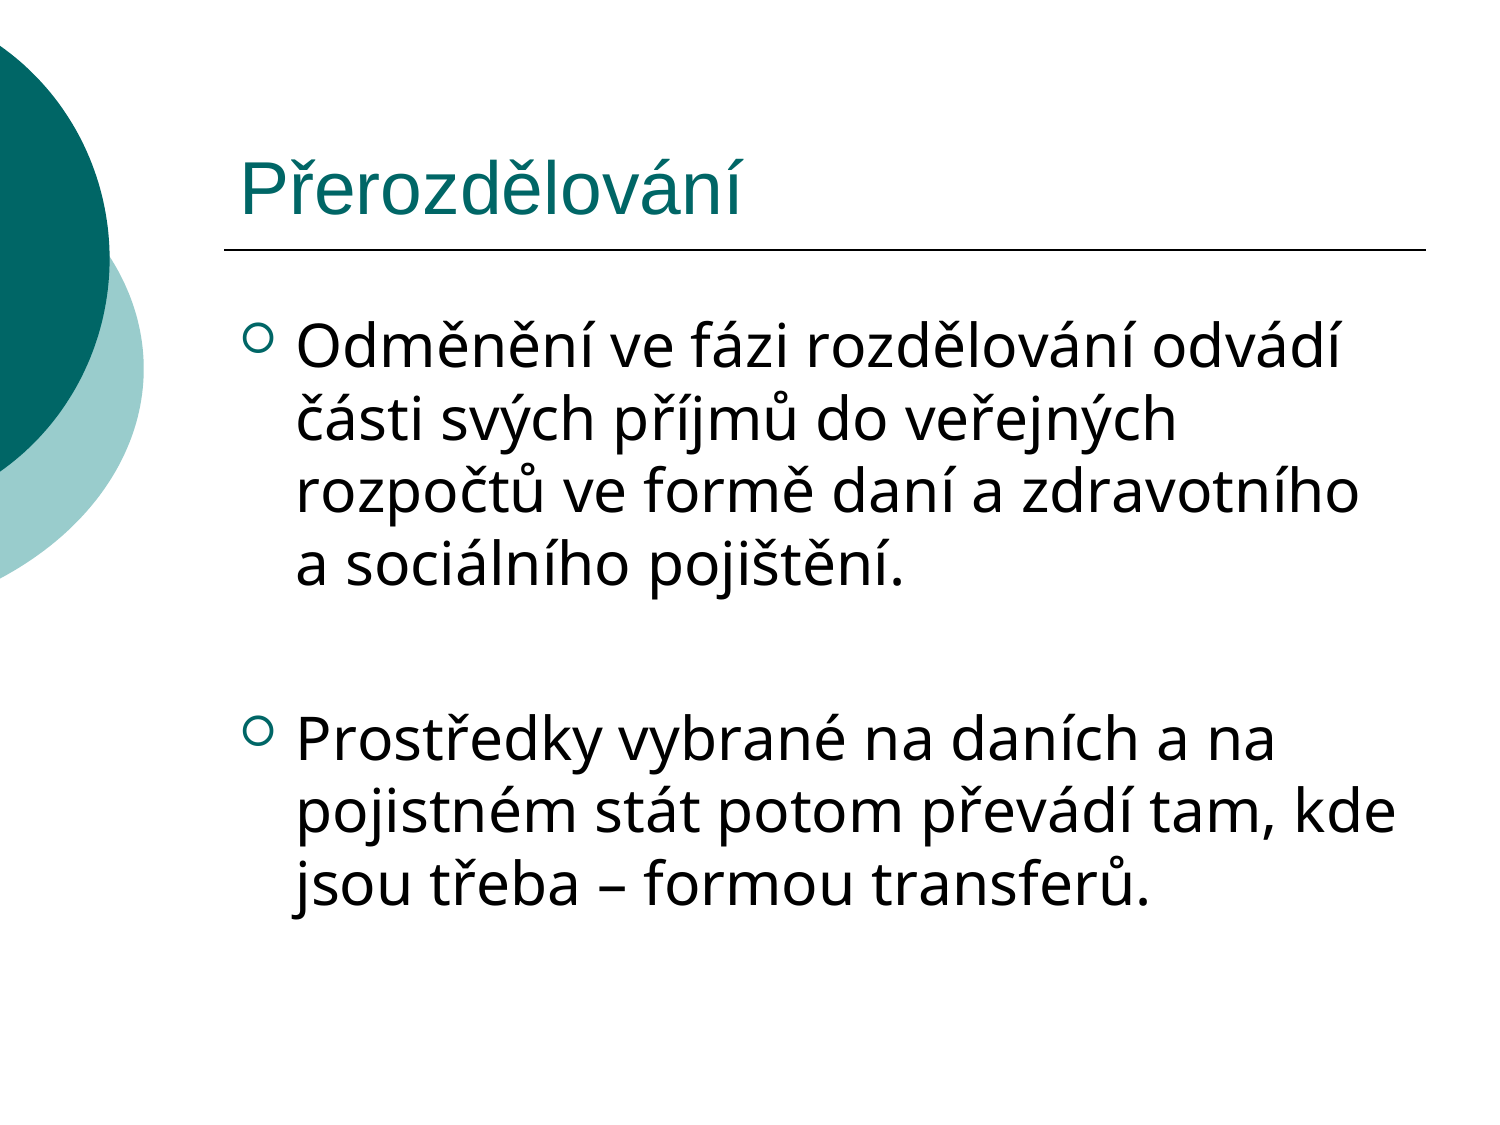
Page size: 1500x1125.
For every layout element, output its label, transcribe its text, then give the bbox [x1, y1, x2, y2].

title Přerozdělování [224, 49, 1425, 237]
list Odměnění ve fázi rozdělování odvádí části svých příjmů do veřejných rozpočtů ve formě daní a zdravotního a sociálního pojištění. Prostředky vybrané na daních a na pojistném stát potom převádí tam, kde jsou třeba – formou transferů. [224, 299, 1425, 975]
